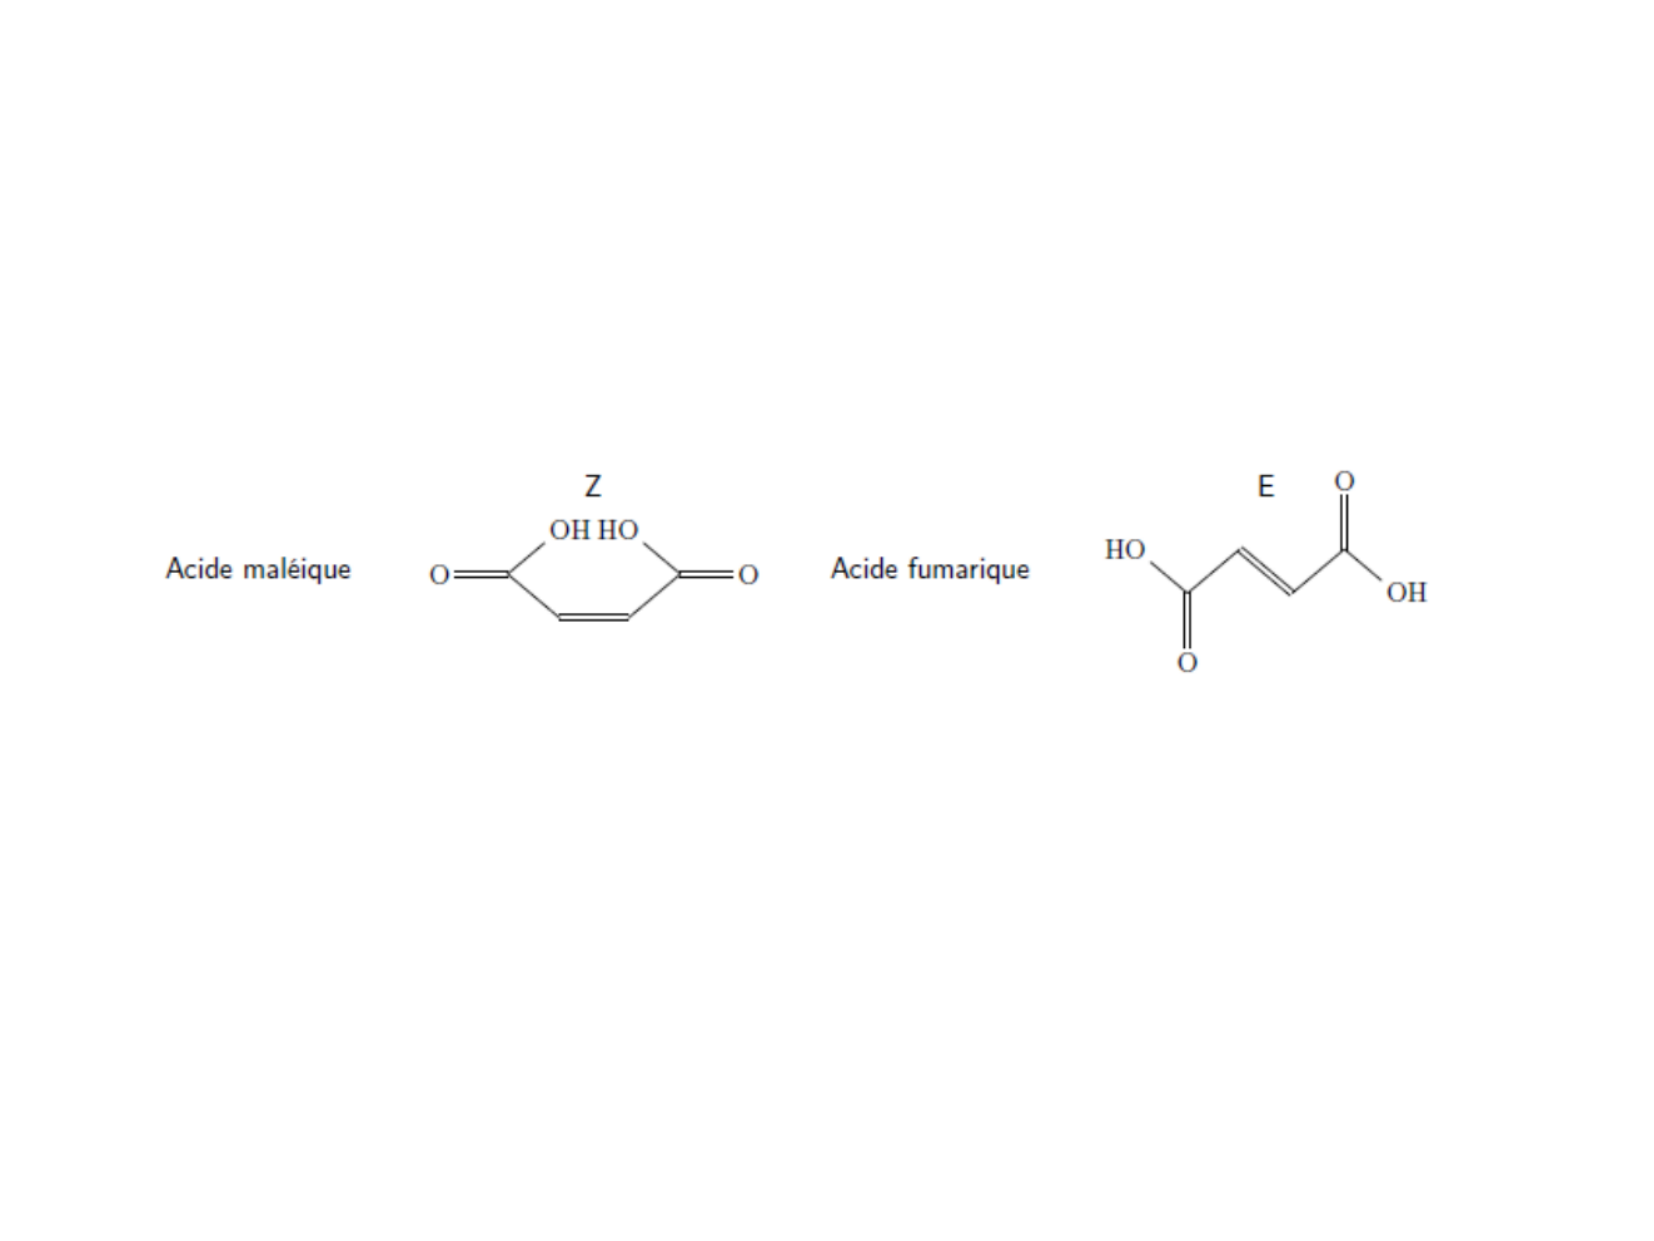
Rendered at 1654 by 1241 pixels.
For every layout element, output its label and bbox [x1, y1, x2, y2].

picture [129, 460, 1468, 686]
